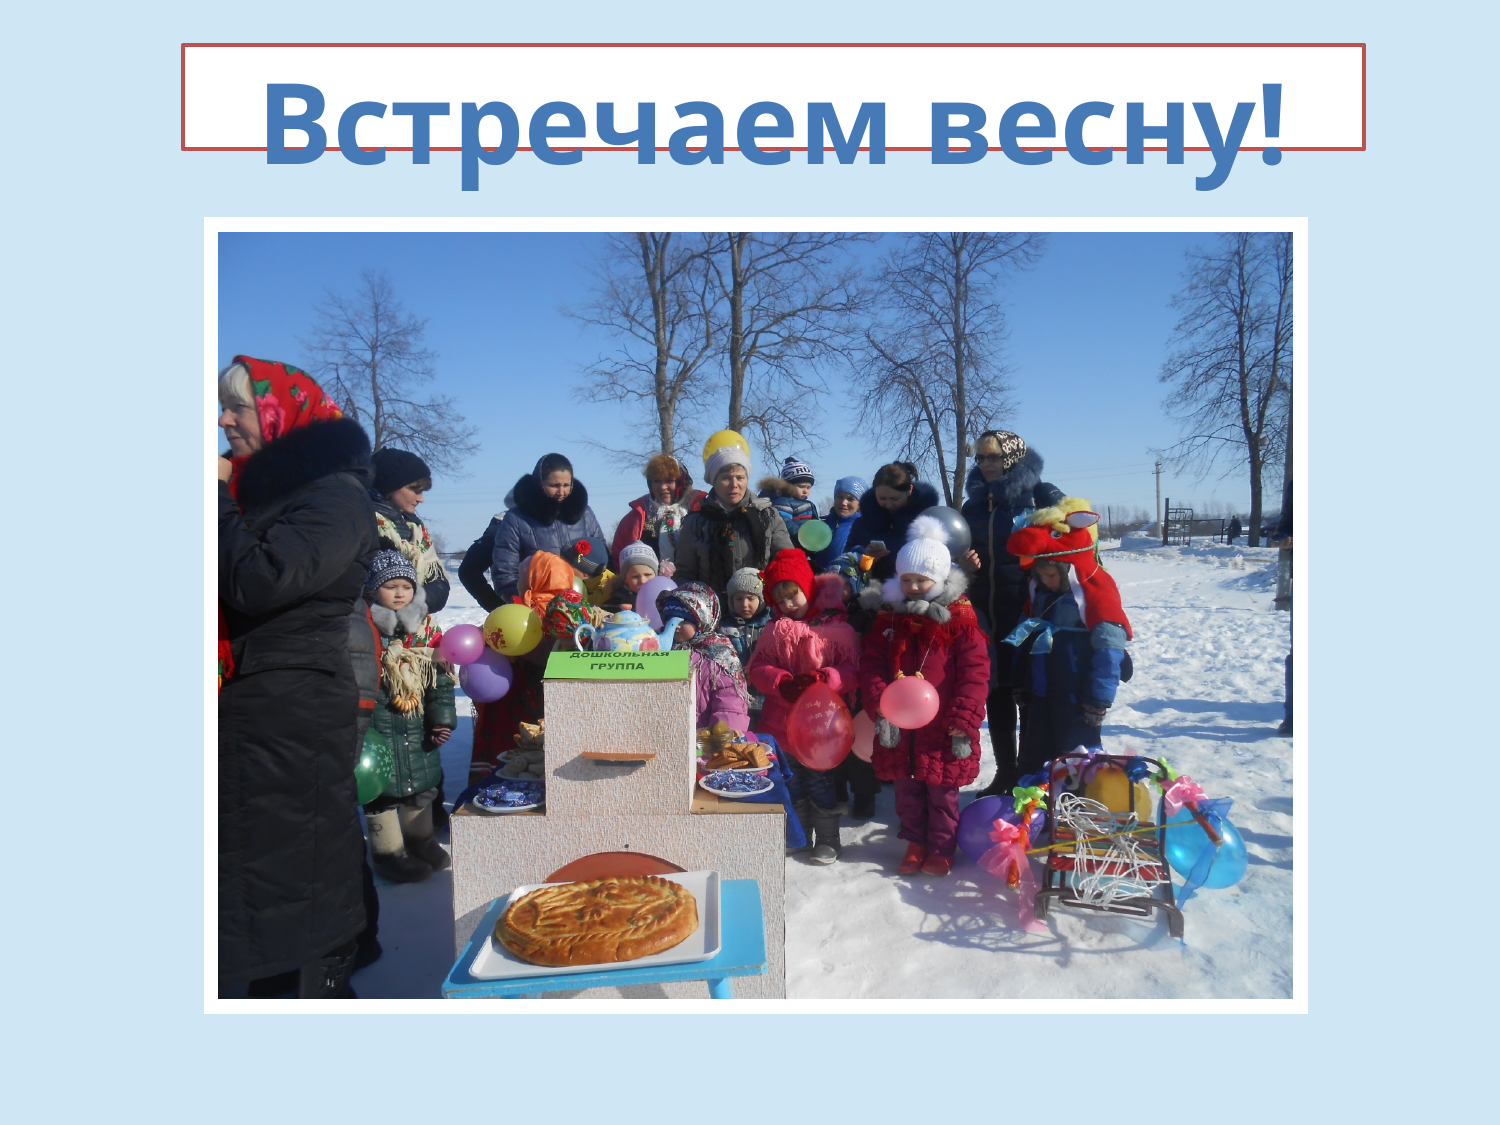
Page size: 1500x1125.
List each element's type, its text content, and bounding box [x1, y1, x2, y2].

picture [218, 231, 1294, 1000]
title Встречаем весну! [183, 45, 1365, 149]
